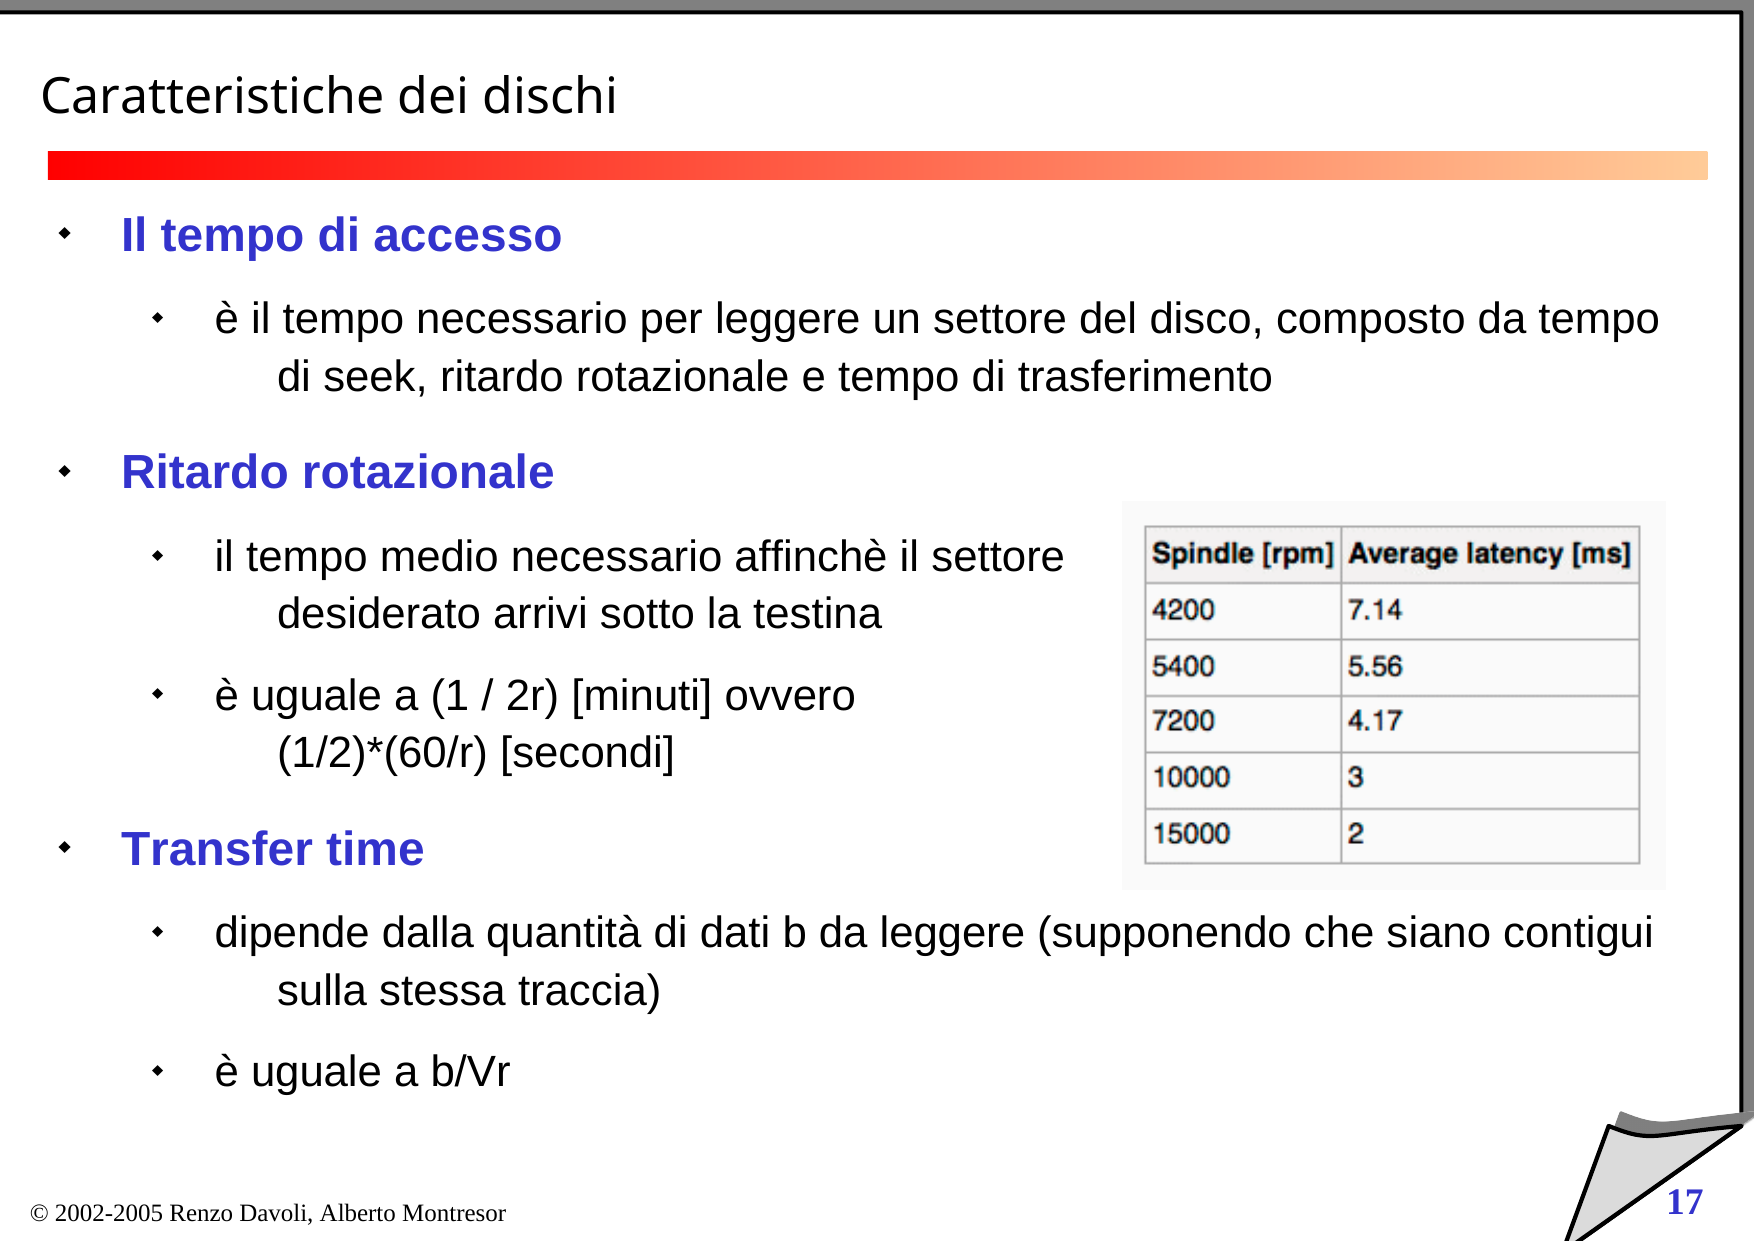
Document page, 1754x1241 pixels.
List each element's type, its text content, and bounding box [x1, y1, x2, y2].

list Il tempo di accesso è il tempo necessario per leggere un settore del disco, composto da tempo di seek, ritardo rotazionale e tempo di trasferimento Ritardo rotazionale il tempo medio necessario affinchè il settore desiderato arrivi sotto la testina è uguale a (1 / 2r) [minuti] ovvero (1/2)*(60/r) [secondi] Transfer time dipende dalla quantità di dati b da leggere (supponendo che siano contigui sulla stessa traccia) è uguale a b/Vr [58, 206, 1696, 1204]
title Caratteristiche dei dischi [40, 49, 1714, 144]
picture [1122, 501, 1666, 890]
